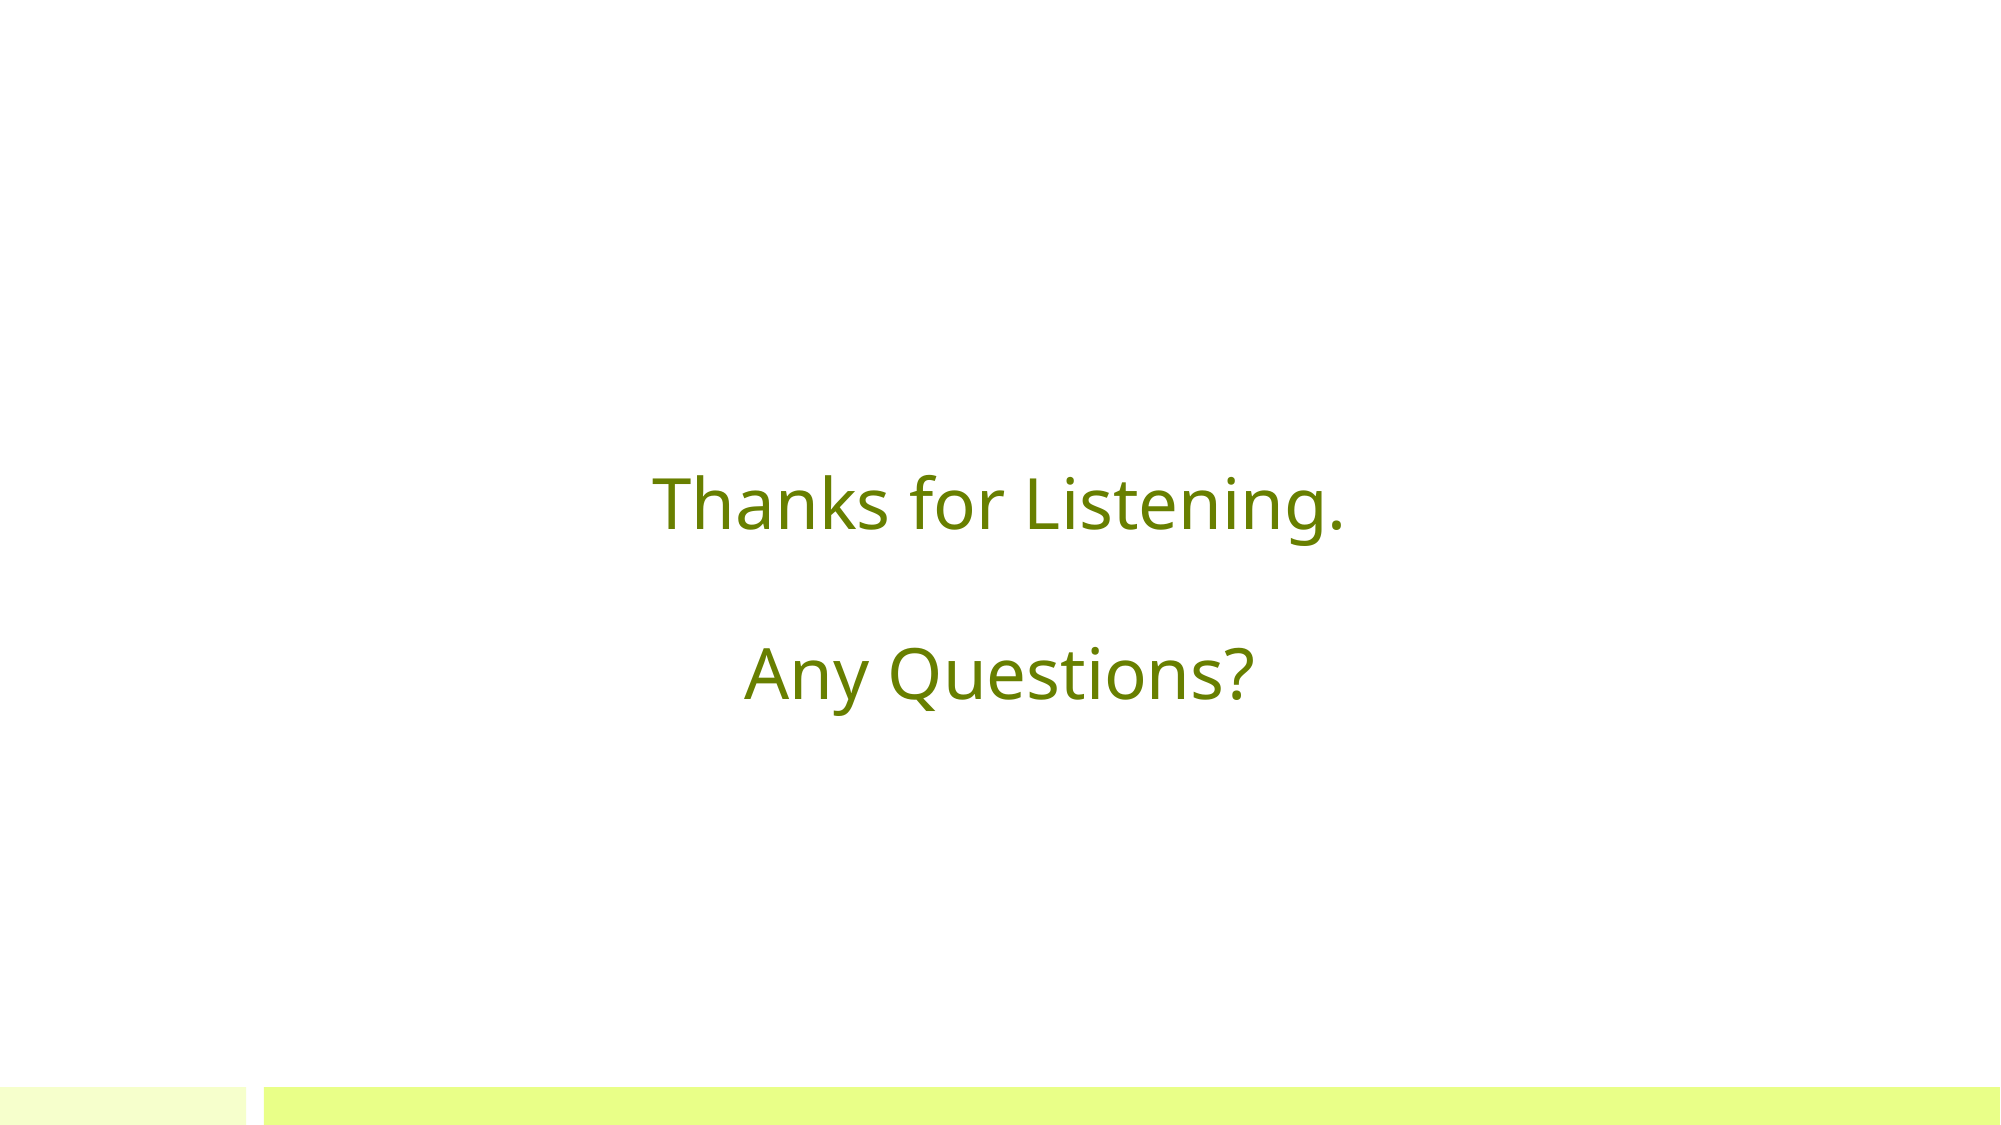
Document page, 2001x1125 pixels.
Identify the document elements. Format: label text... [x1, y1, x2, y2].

title Thanks for Listening. Any Questions? [231, 45, 1769, 976]
